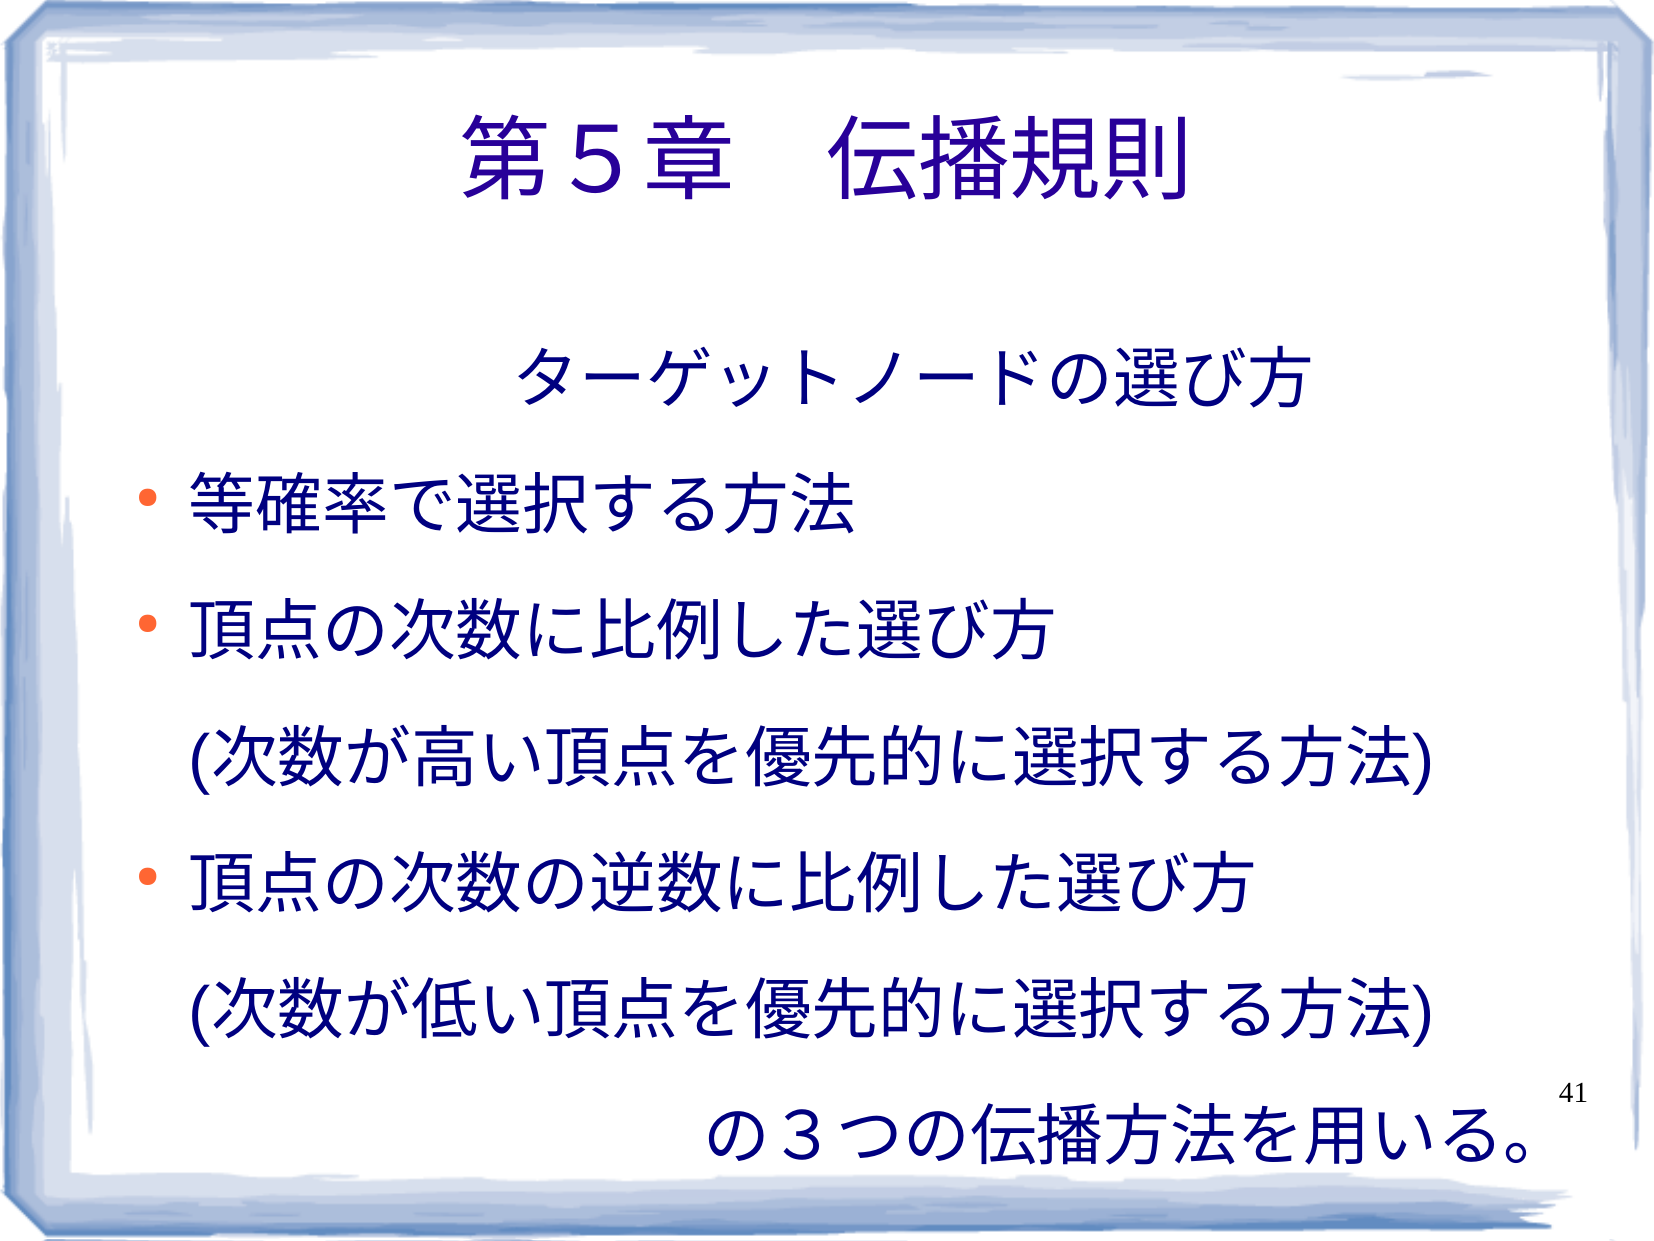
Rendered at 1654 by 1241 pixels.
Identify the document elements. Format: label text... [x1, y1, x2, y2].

list ターゲットノードの選び方 等確率で選択する方法 頂点の次数に比例した選び方 (次数が高い頂点を優先的に選択する方法) 頂点の次数の逆数に比例した選び方 (次数が低い頂点を優先的に選択する方法) の３つの伝播方法を用いる。 [118, 324, 1571, 1128]
title 第５章 伝播規則 [82, 49, 1571, 257]
picture [0, 0, 1654, 1241]
